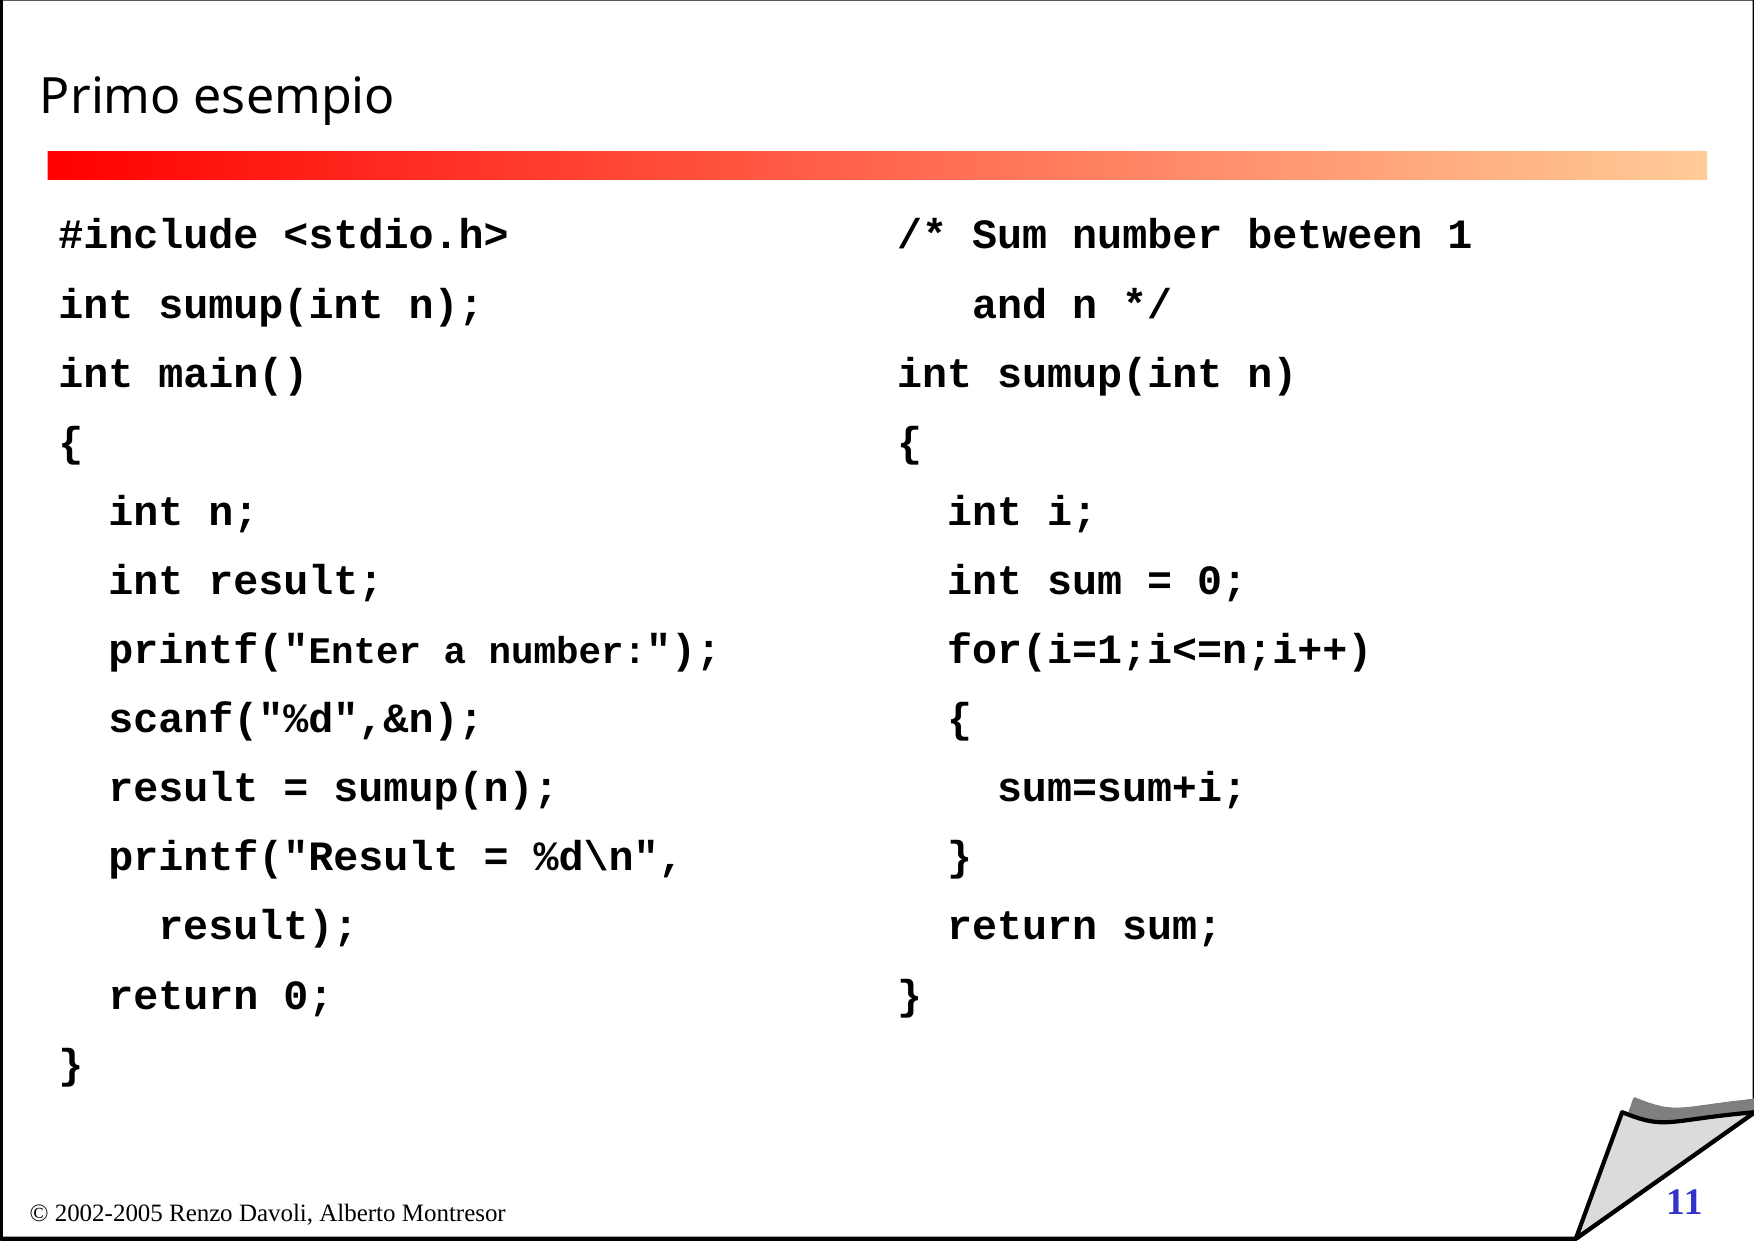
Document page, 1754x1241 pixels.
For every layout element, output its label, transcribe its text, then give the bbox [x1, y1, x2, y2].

list /* Sum number between 1 and n */ int sumup(int n) { int i; int sum = 0; for(i=1;i<=n;i++) { sum=sum+i; } return sum; } [897, 206, 1696, 1022]
list #include <stdio.h> int sumup(int n); int main() { int n; int result; printf("Enter a number:"); scanf("%d",&n); result = sumup(n); printf("Result = %d\n", result); return 0; } [58, 206, 858, 1091]
text_box main [750, 151, 754, 179]
title Primo esempio [40, 49, 1714, 144]
